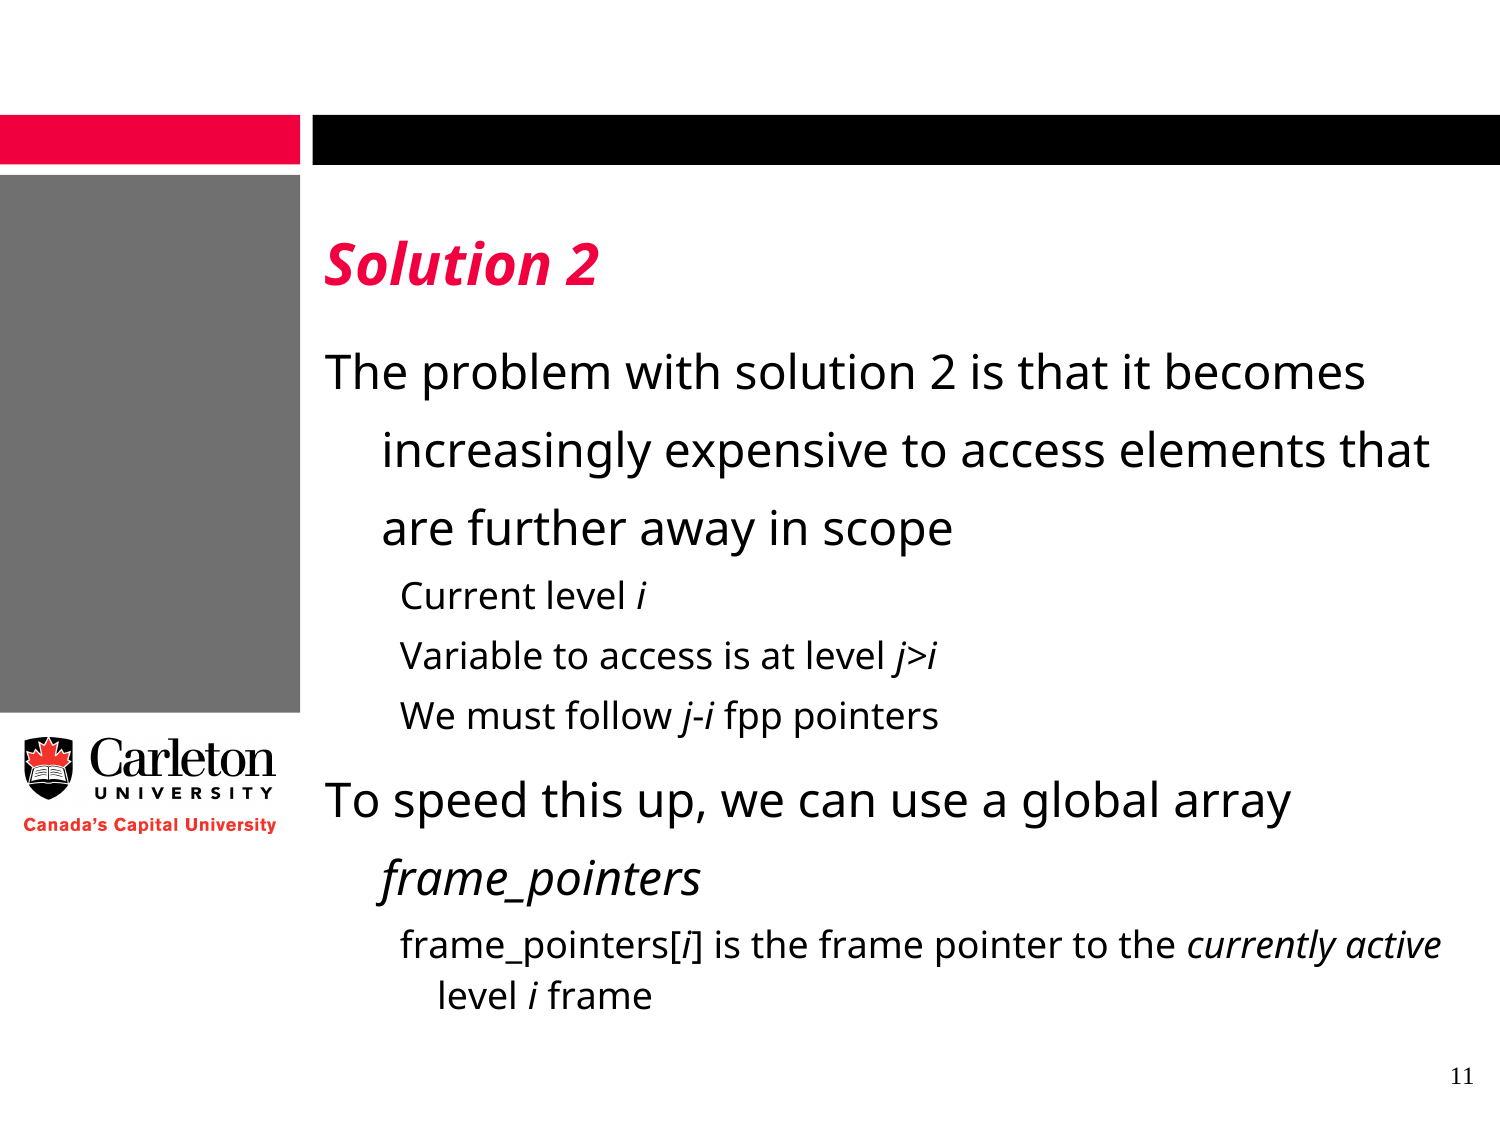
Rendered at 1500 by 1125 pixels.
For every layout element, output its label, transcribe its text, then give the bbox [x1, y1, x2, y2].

title Solution 2 [324, 194, 1450, 324]
list The problem with solution 2 is that it becomes increasingly expensive to access elements that are further away in scope Current level i Variable to access is at level j>i We must follow j-i fpp pointers To speed this up, we can use a global array frame_pointers frame_pointers[i] is the frame pointer to the currently active level i frame [324, 324, 1450, 1036]
picture [24, 737, 276, 834]
